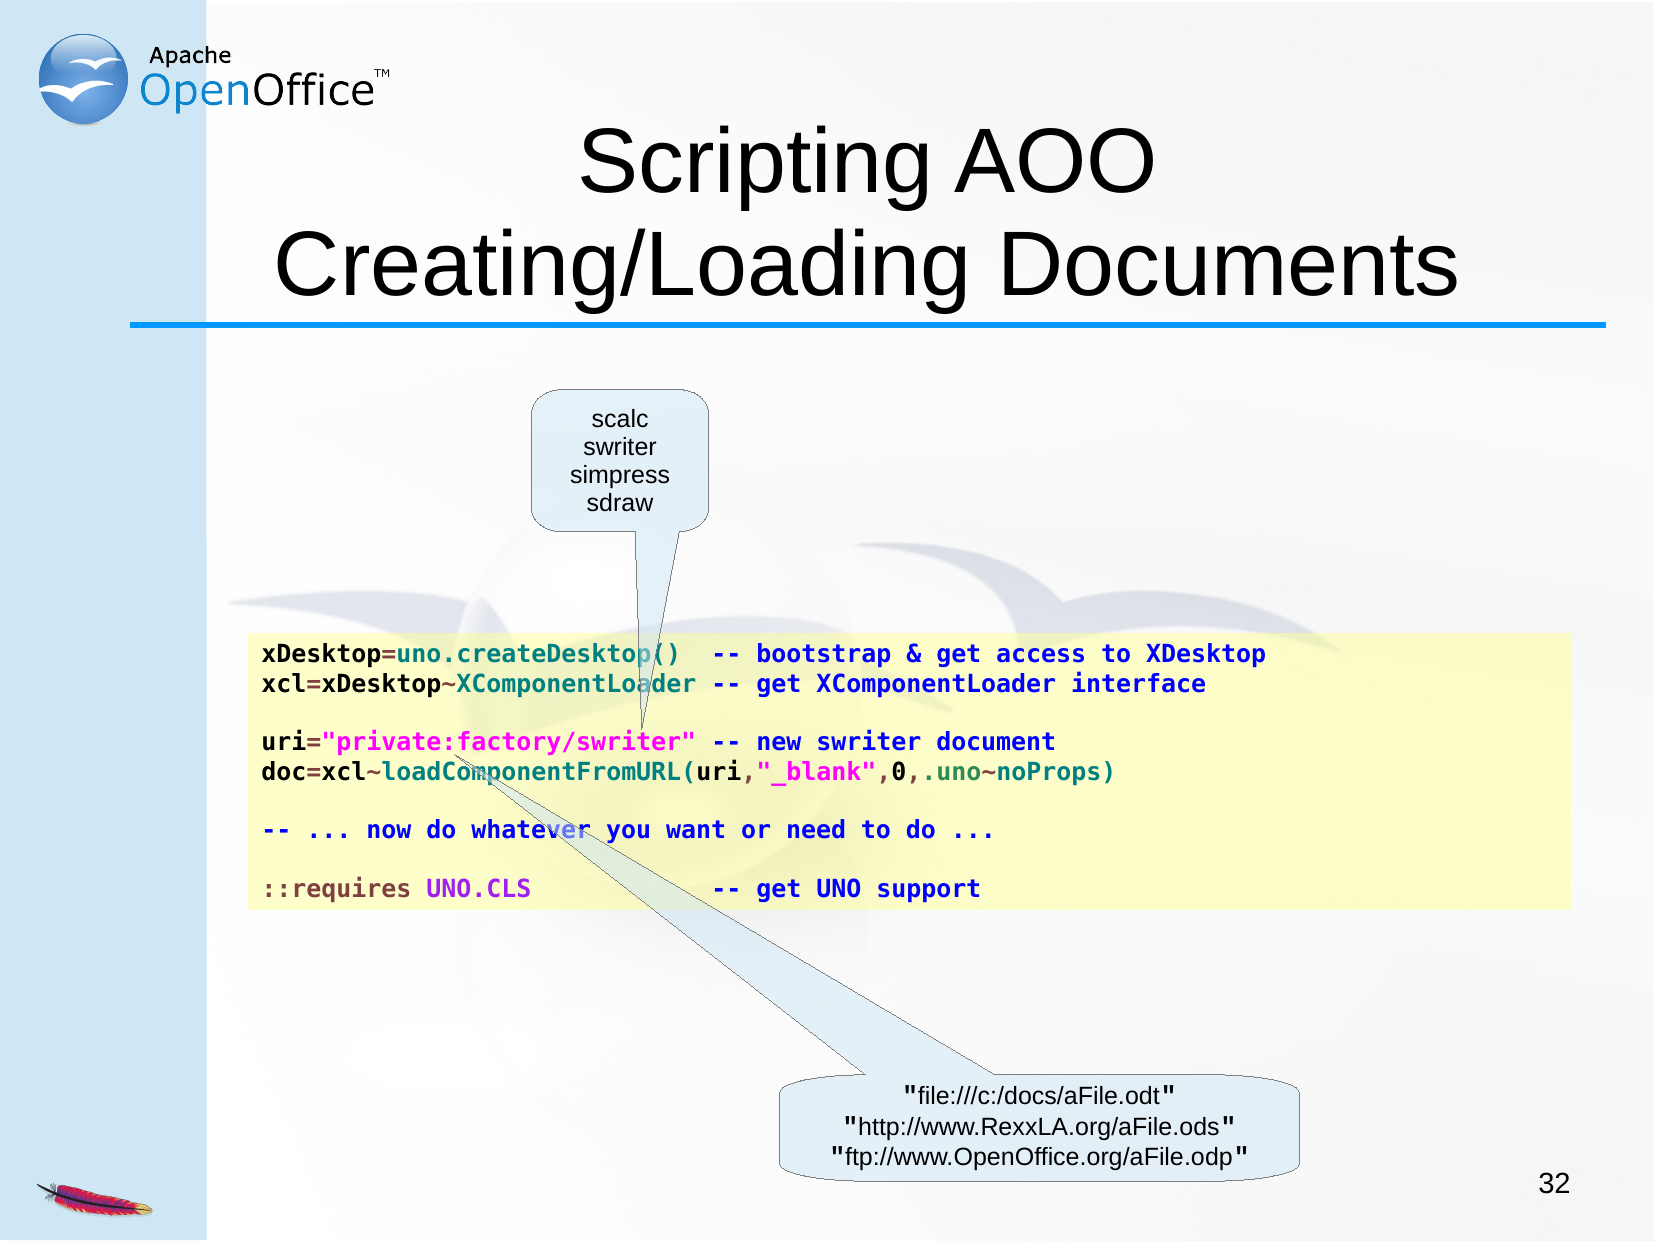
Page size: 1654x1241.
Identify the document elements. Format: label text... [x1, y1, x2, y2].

picture [35, 2, 1654, 1241]
text_box xDesktop=uno.createDesktop() -- bootstrap & get access to XDesktop xcl=xDesktop~XComponentLoader -- get XComponentLoader interface uri="private:factory/swriter" -- new swriter document doc=xcl~loadComponentFromURL(uri,"_blank",0,.uno~noProps) -- ... now do whatever you want or need to do ... ::requires UNO.CLS -- get UNO support [248, 632, 1571, 910]
title Scripting AOO Creating/Loading Documents [165, 108, 1571, 316]
text_box scalc swriter simpress sdraw [531, 389, 709, 730]
picture [35, 1181, 154, 1219]
text_box "file:///c:/docs/aFile.odt" "http://www.RexxLA.org/aFile.ods" "ftp://www.OpenOffice.org/aFile.odp" [454, 754, 1300, 1182]
